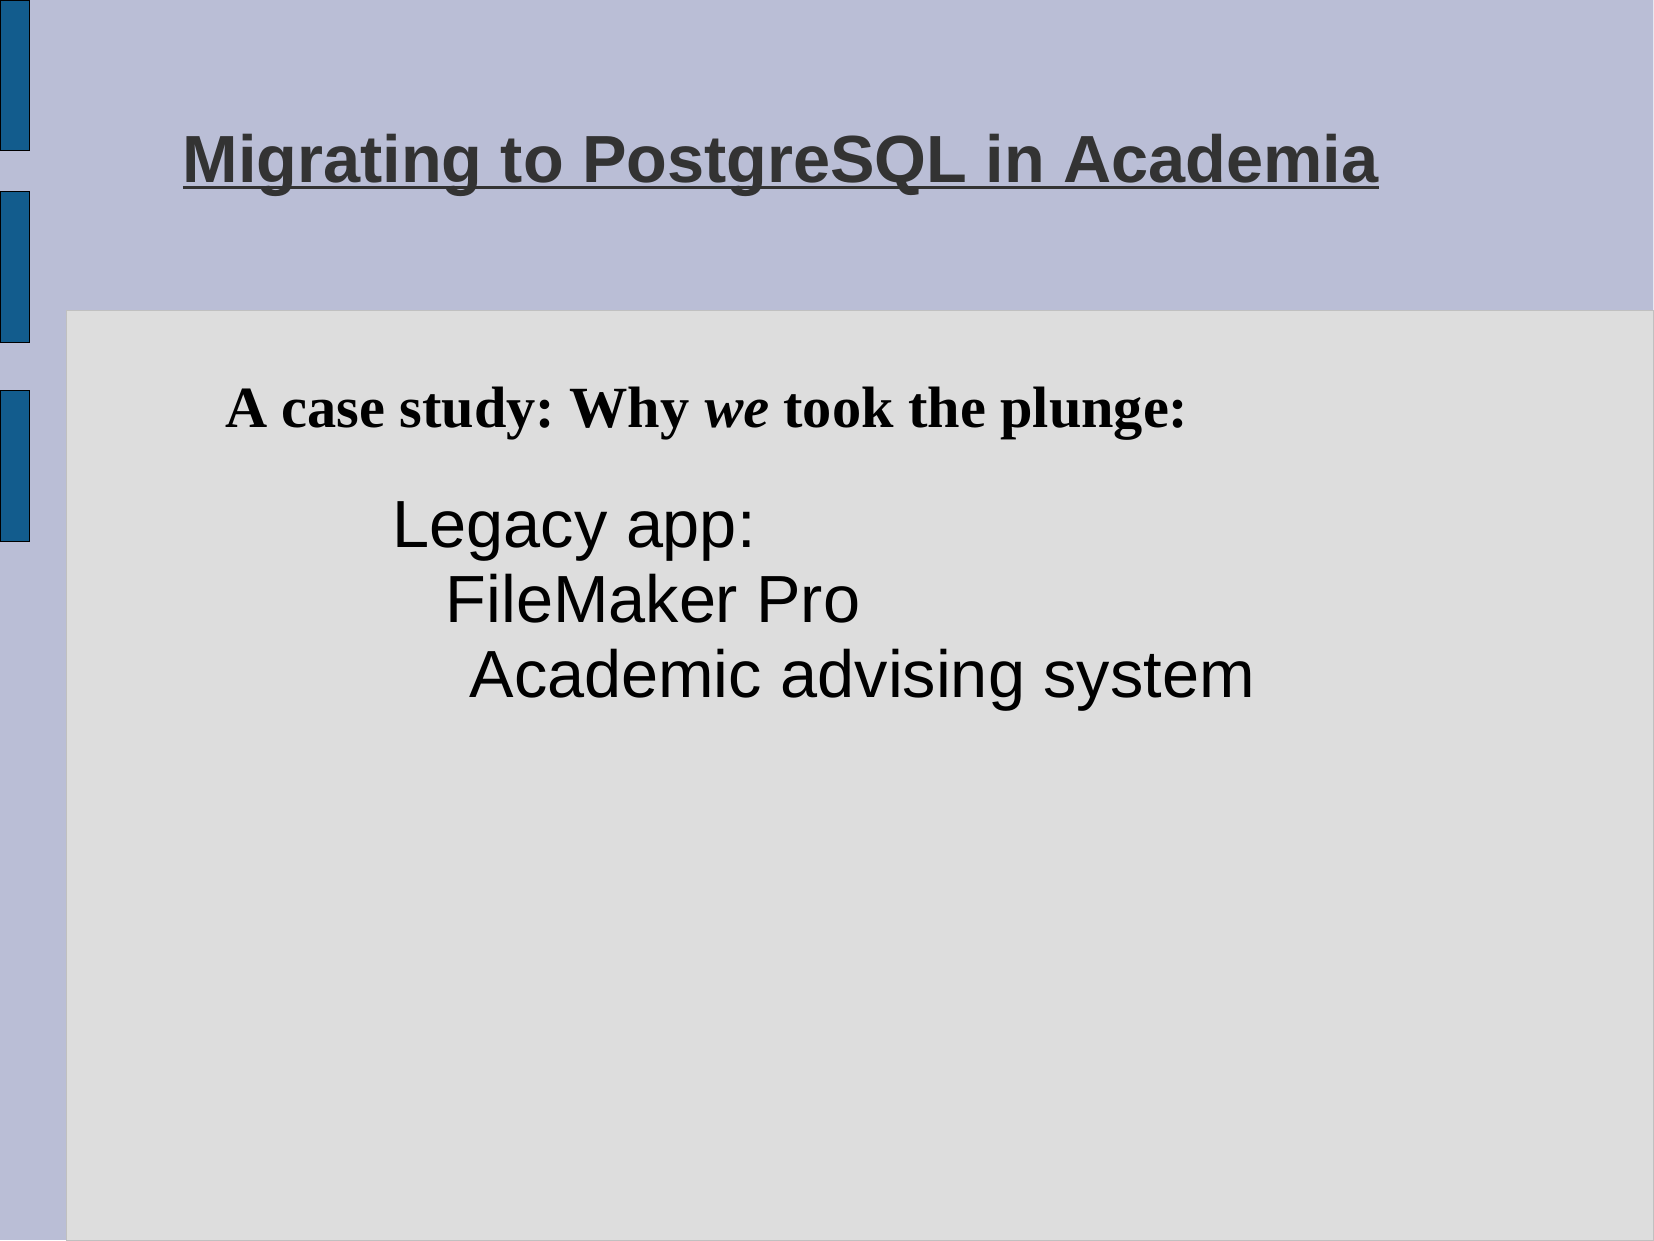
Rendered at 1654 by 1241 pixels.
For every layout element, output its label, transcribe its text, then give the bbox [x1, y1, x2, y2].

title Migrating to PostgreSQL in Academia [75, 55, 1488, 263]
text_box A case study: Why we took the plunge: [225, 375, 1388, 441]
text_box Legacy app: FileMaker Pro Academic advising system [375, 487, 1388, 712]
